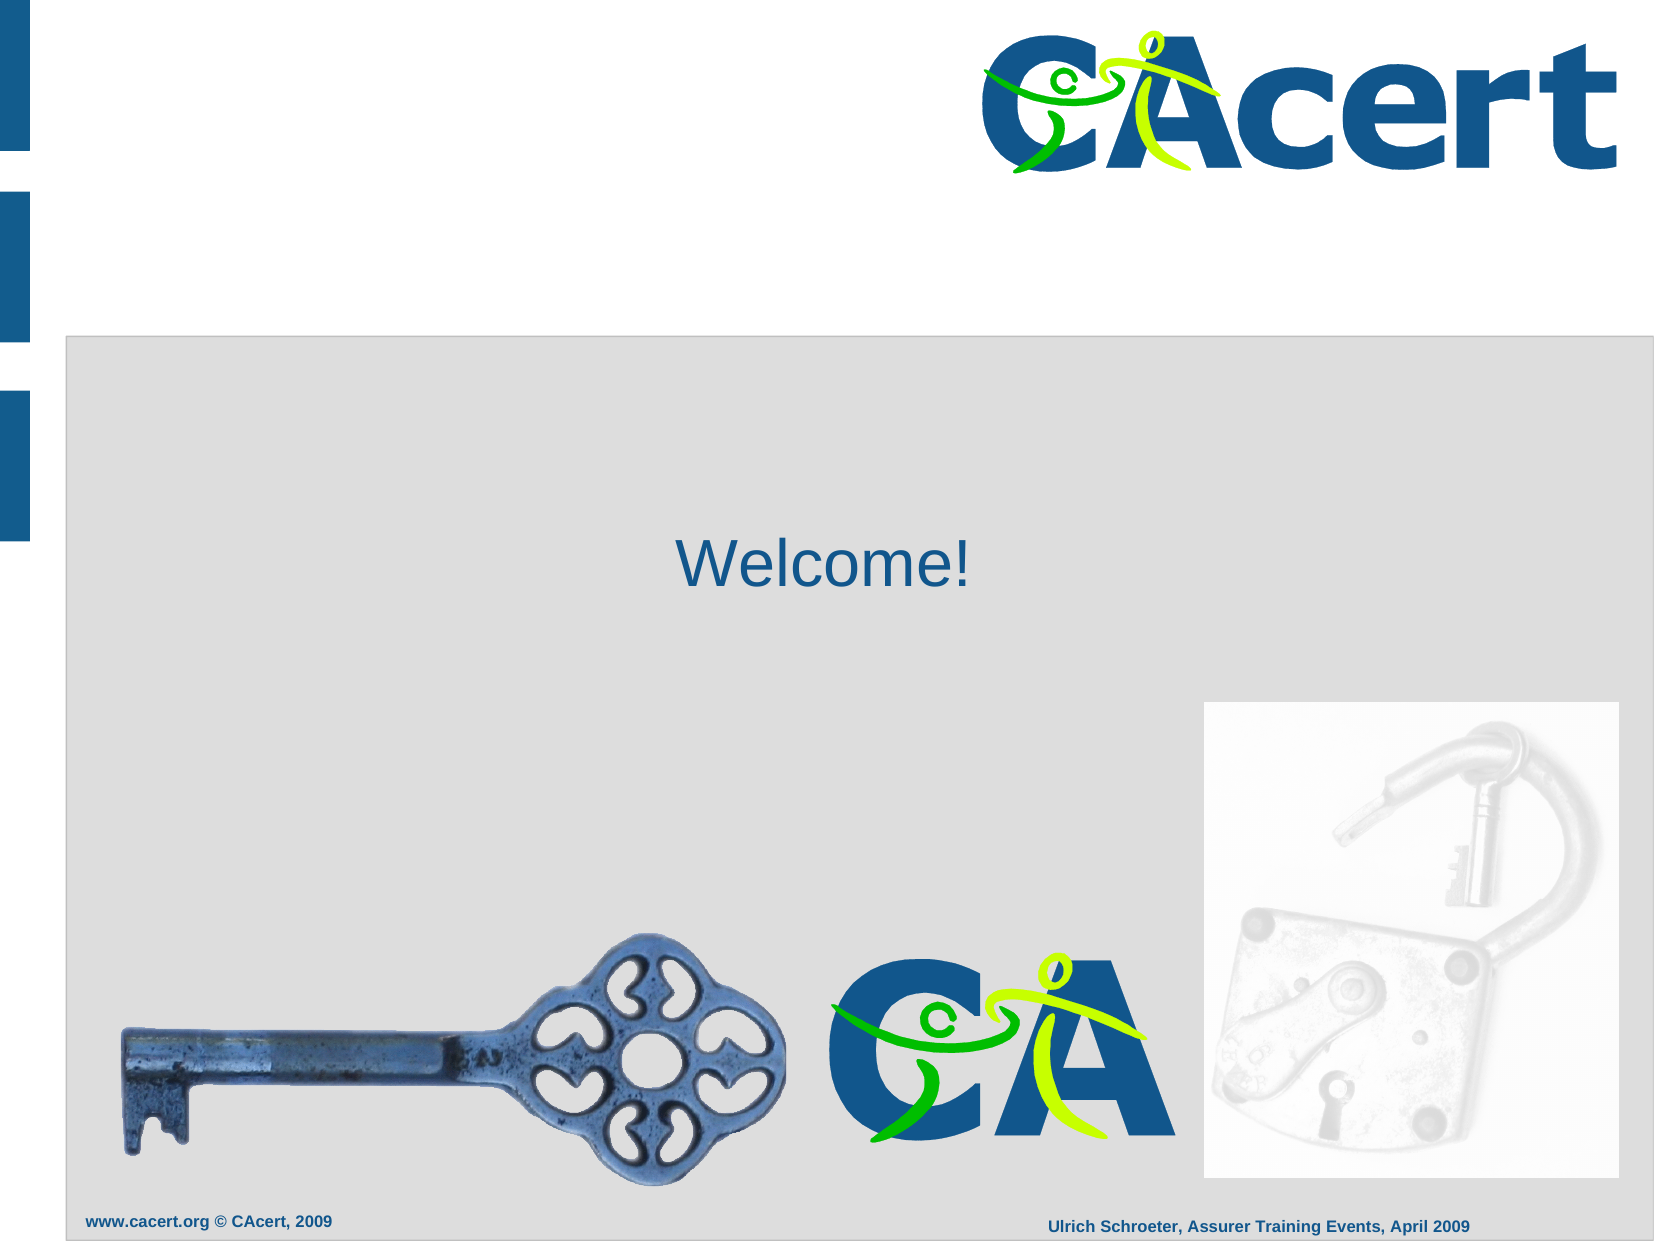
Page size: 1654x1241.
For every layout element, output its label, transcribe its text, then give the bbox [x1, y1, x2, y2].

picture [826, 950, 1177, 1145]
picture [1204, 702, 1619, 1178]
title Welcome! [118, 442, 1530, 601]
picture [106, 915, 800, 1203]
